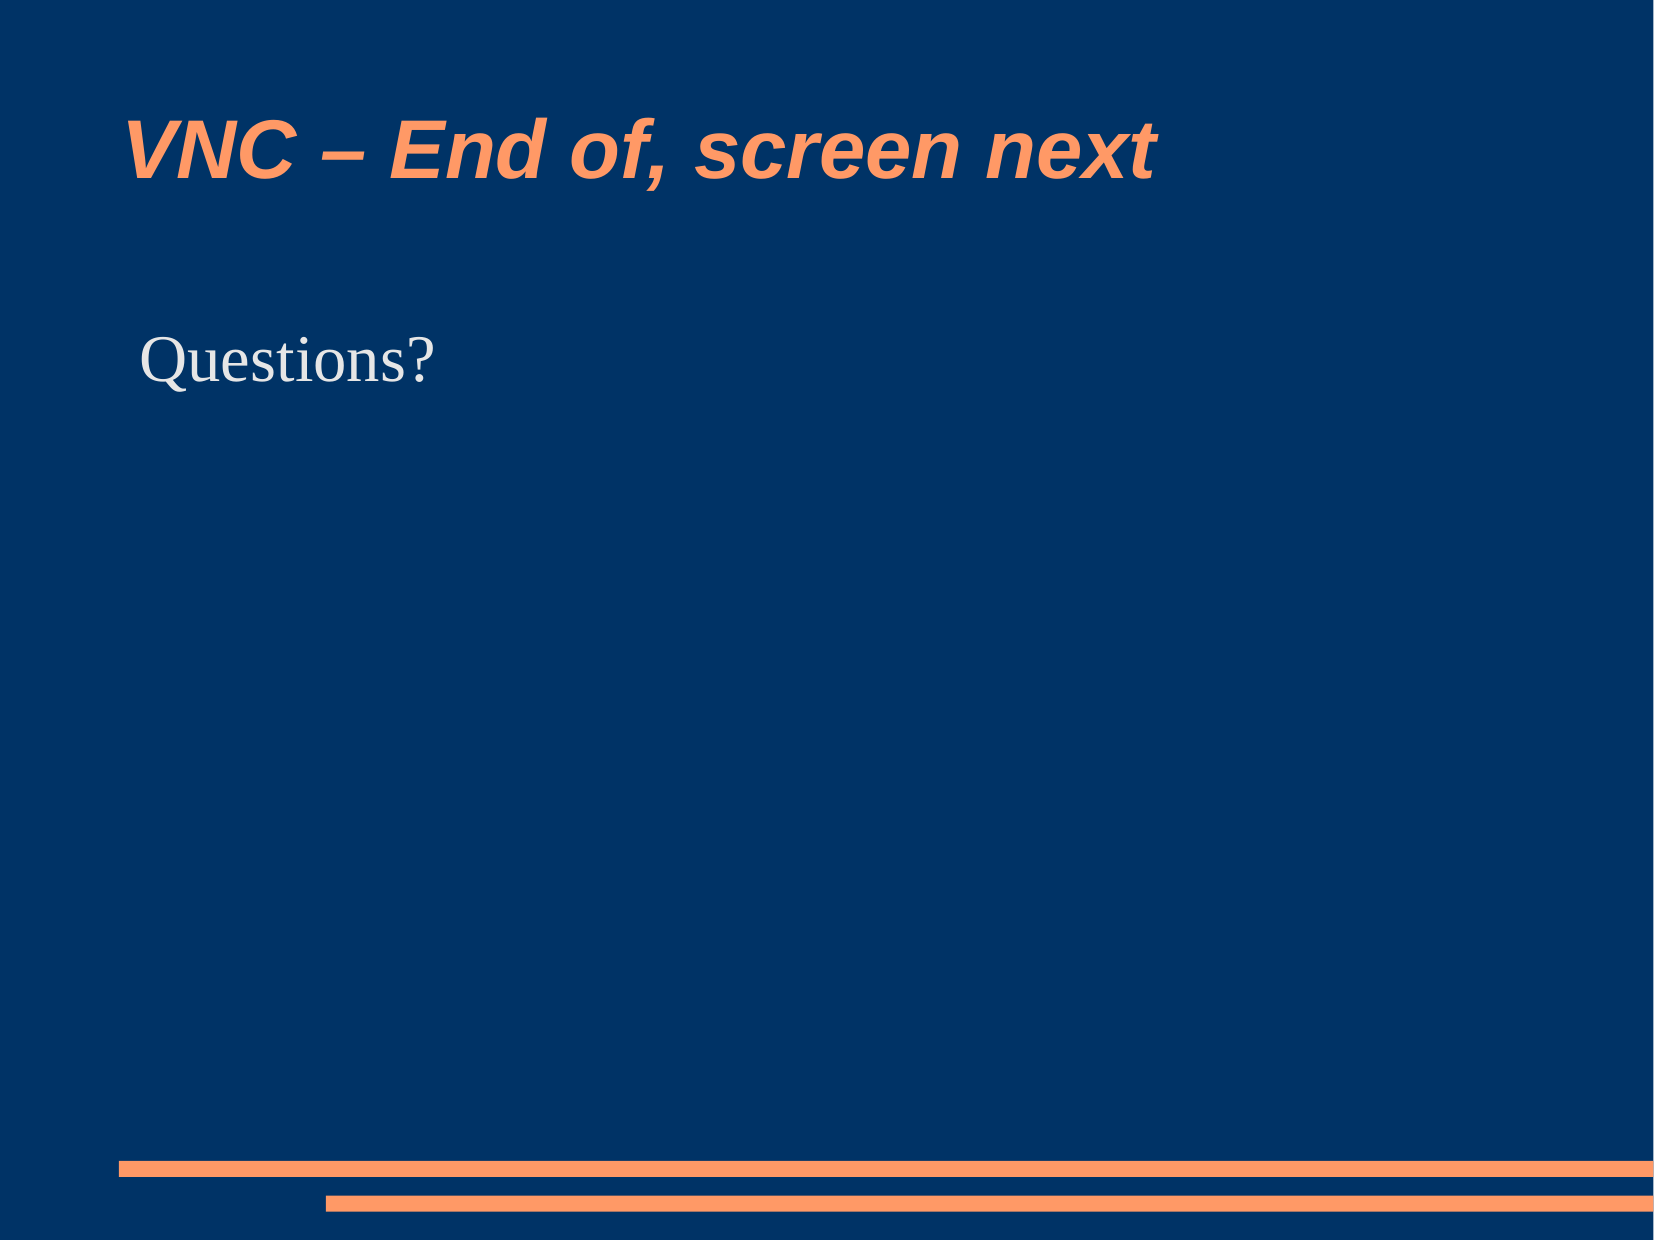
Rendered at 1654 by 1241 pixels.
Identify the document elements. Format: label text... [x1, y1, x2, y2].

list Questions? [121, 322, 1561, 1133]
title VNC – End of, screen next [121, 46, 1534, 254]
